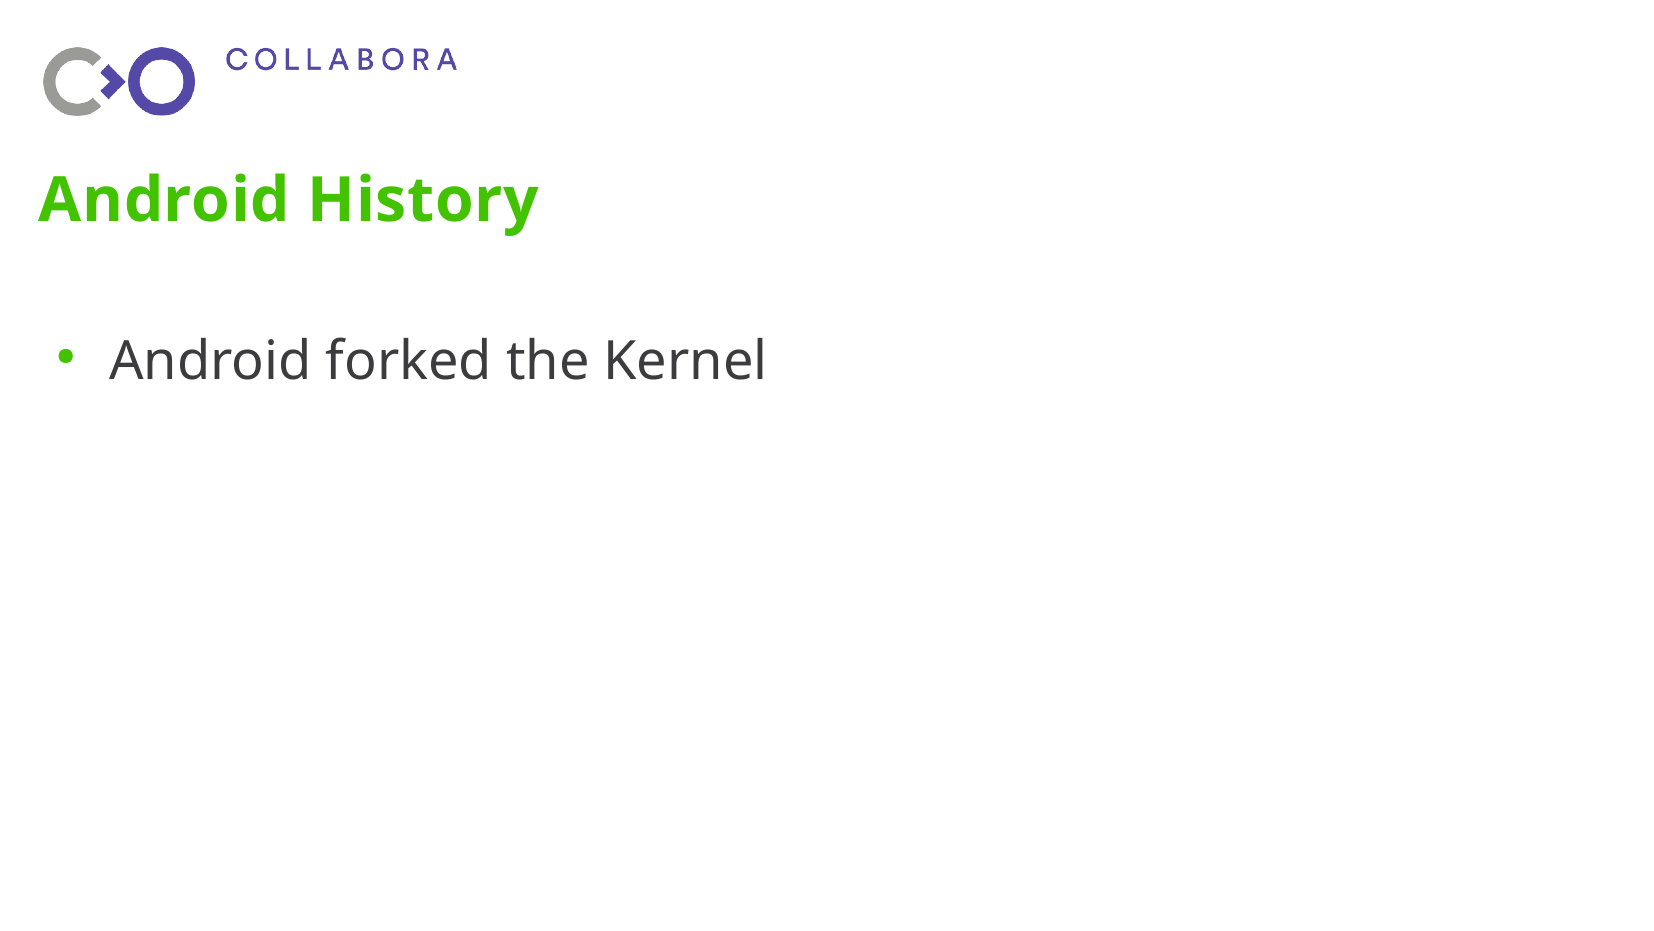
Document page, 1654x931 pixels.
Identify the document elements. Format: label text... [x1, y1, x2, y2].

picture [43, 47, 457, 116]
list Android forked the Kernel [38, 325, 1614, 581]
title Android History [38, 159, 1614, 216]
